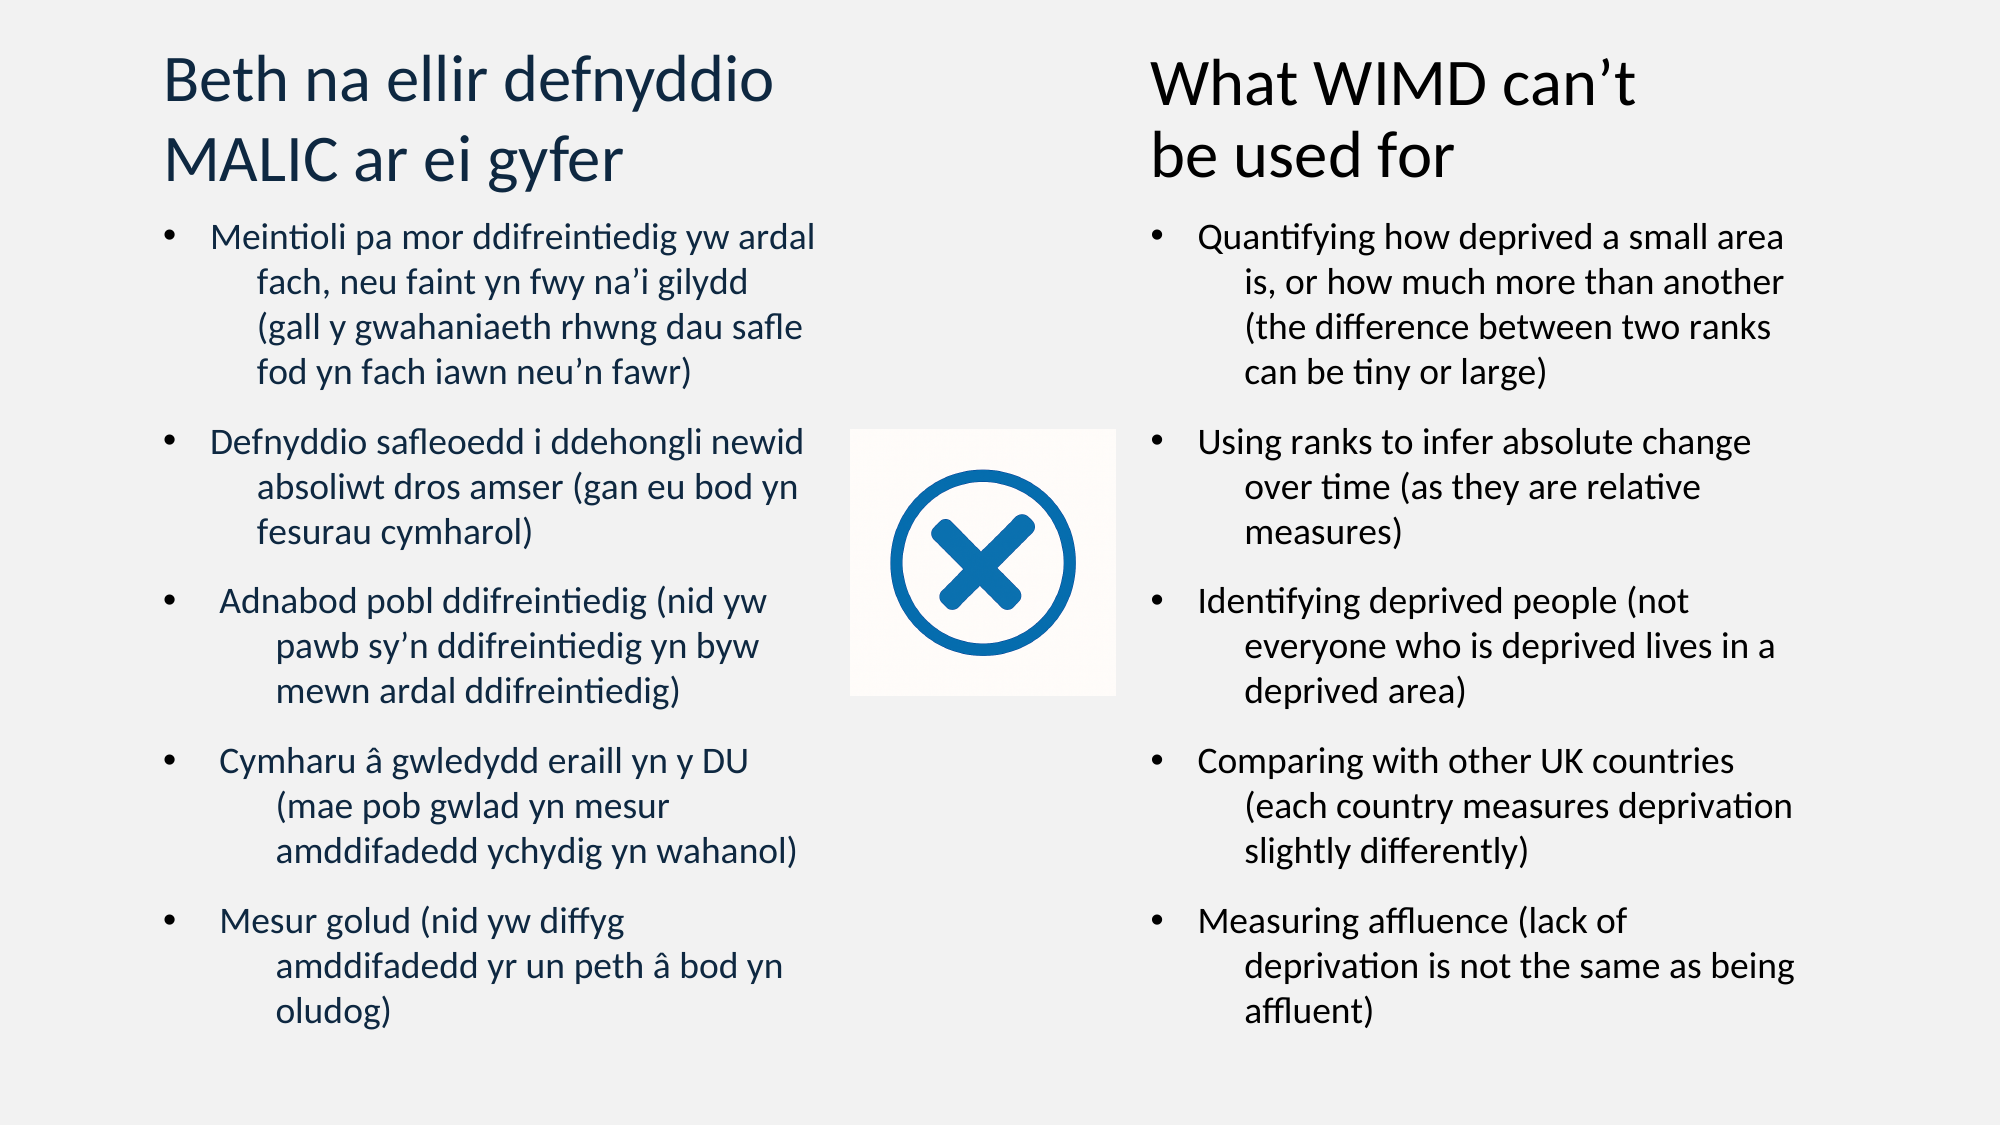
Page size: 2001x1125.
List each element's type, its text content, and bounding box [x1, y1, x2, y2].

text_box Beth na ellir defnyddio MALIC ar ei gyfer [148, 27, 851, 205]
picture [850, 429, 1116, 696]
title What WIMD can’t be used for [1135, 40, 1705, 191]
text_box Meintioli pa mor ddifreintiedig yw ardal fach, neu faint yn fwy na’i gilydd (gall y gwahaniaeth rhwng dau safle fod yn fach iawn neu’n fawr) Defnyddio safleoedd i ddehongli newid absoliwt dros amser (gan eu bod yn fesurau cymharol) Adnabod pobl ddifreintiedig (nid yw pawb sy’n ddifreintiedig yn byw mewn ardal ddifreintiedig) Cymharu â gwledydd eraill yn y DU (mae pob gwlad yn mesur amddifadedd ychydig yn wahanol) Mesur golud (nid yw diffyg amddifadedd yr un peth â bod yn oludog) [148, 205, 835, 1048]
text_box Quantifying how deprived a small area is, or how much more than another (the difference between two ranks can be tiny or large) Using ranks to infer absolute change over time (as they are relative measures) Identifying deprived people (not everyone who is deprived lives in a deprived area) Comparing with other UK countries (each country measures deprivation slightly differently) Measuring affluence (lack of deprivation is not the same as being affluent) [1135, 204, 1823, 1048]
